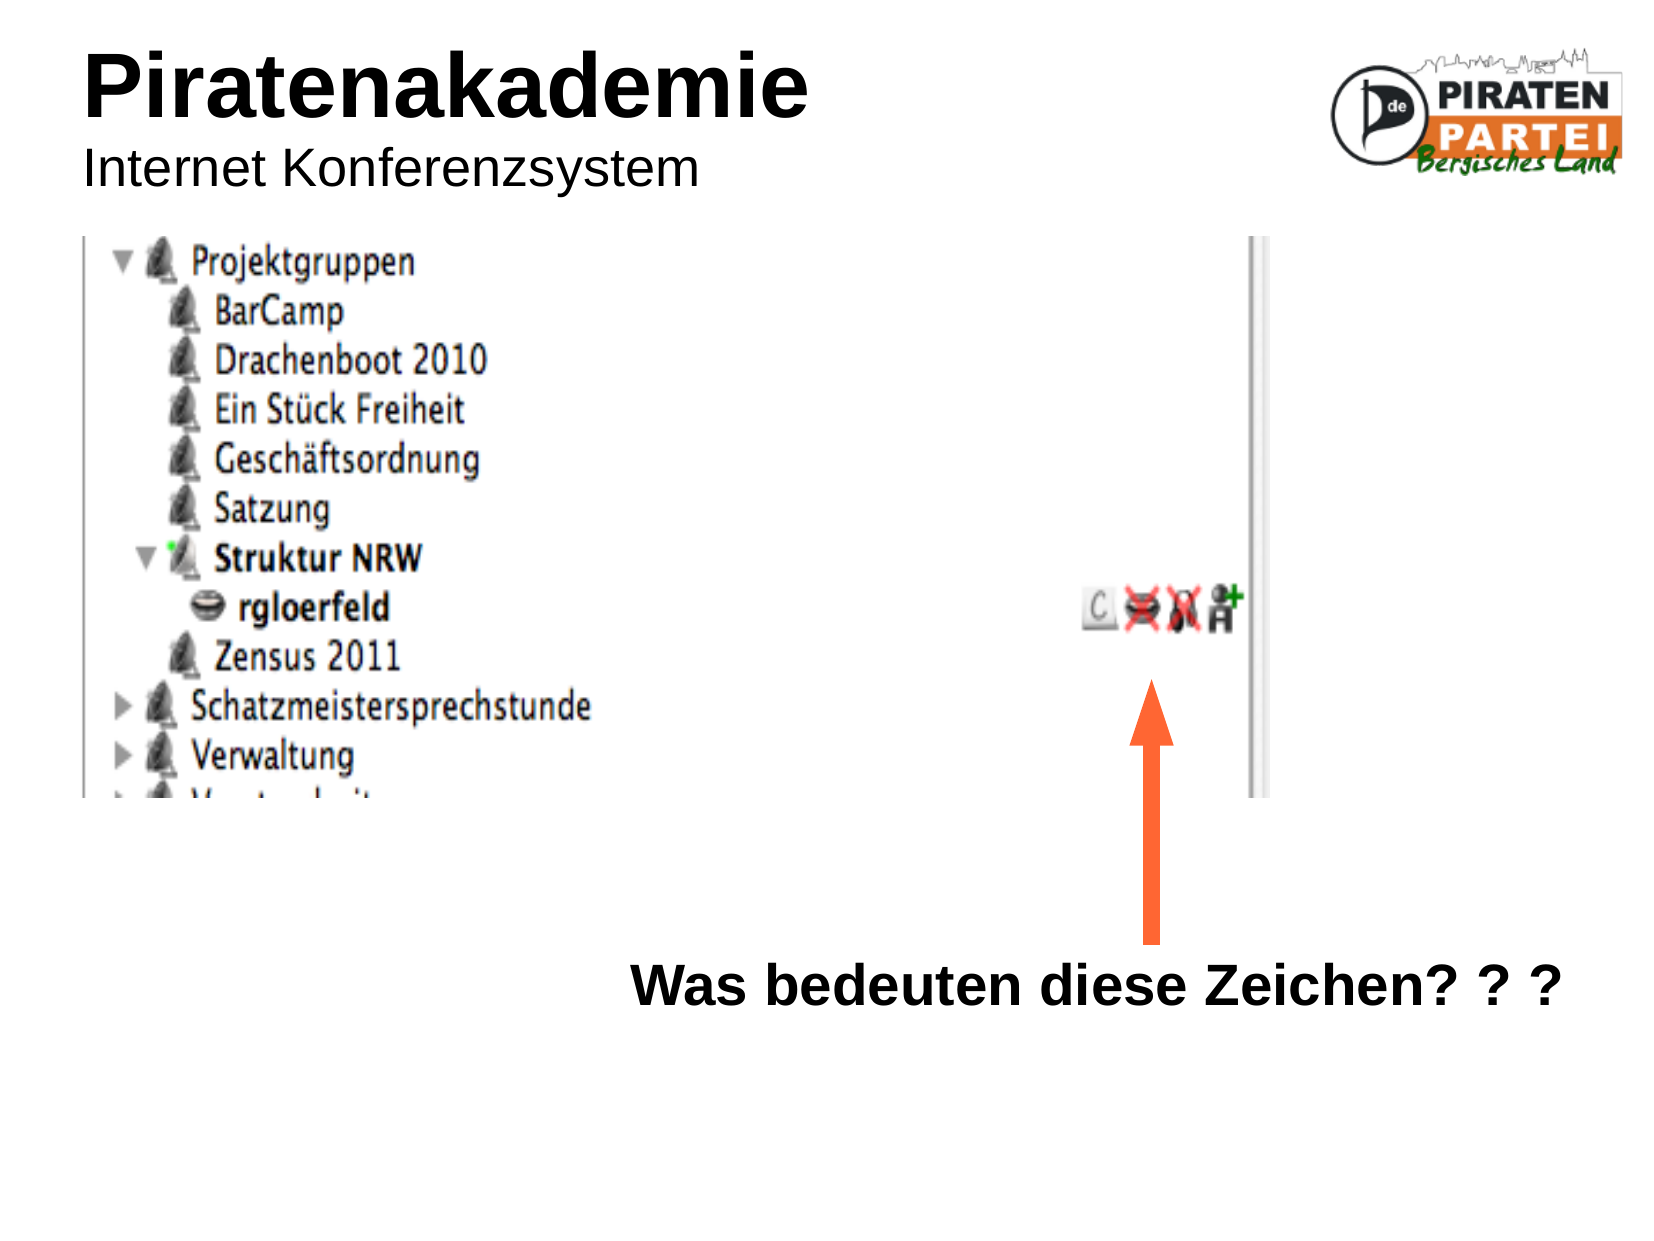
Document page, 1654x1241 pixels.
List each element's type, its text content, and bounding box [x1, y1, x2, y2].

text_box Was bedeuten diese Zeichen? ? ? [615, 944, 1580, 1025]
picture [30, 236, 1270, 798]
picture [1328, 47, 1625, 176]
title Piratenakademie Internet Konferenzsystem [82, 34, 1571, 198]
